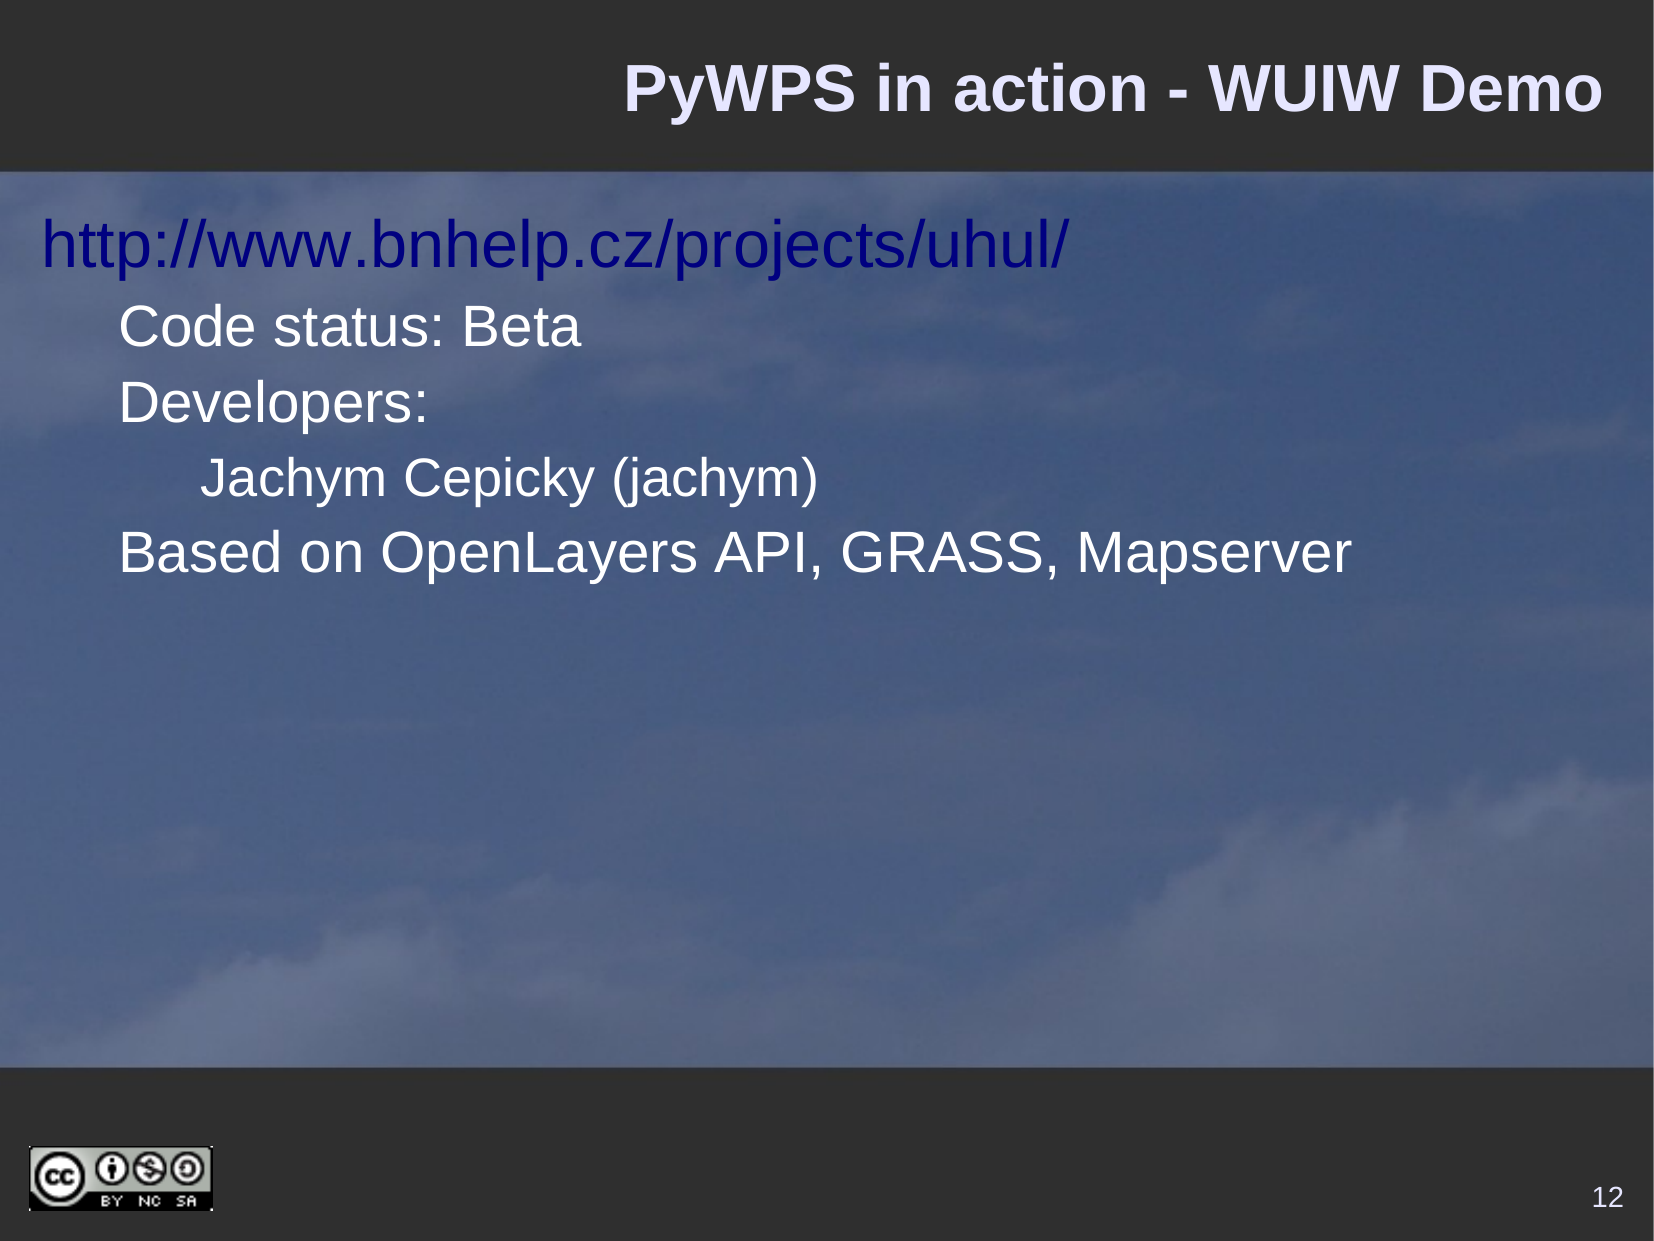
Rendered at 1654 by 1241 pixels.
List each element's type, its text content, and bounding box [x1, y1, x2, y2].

picture [0, 0, 1654, 1241]
title PyWPS in action - WUIW Demo [29, 29, 1625, 148]
list http://www.bnhelp.cz/projects/uhul/ Code status: Beta Developers: Jachym Cepicky (jachym) Based on OpenLayers API, GRASS, Mapserver [23, 206, 1619, 1034]
